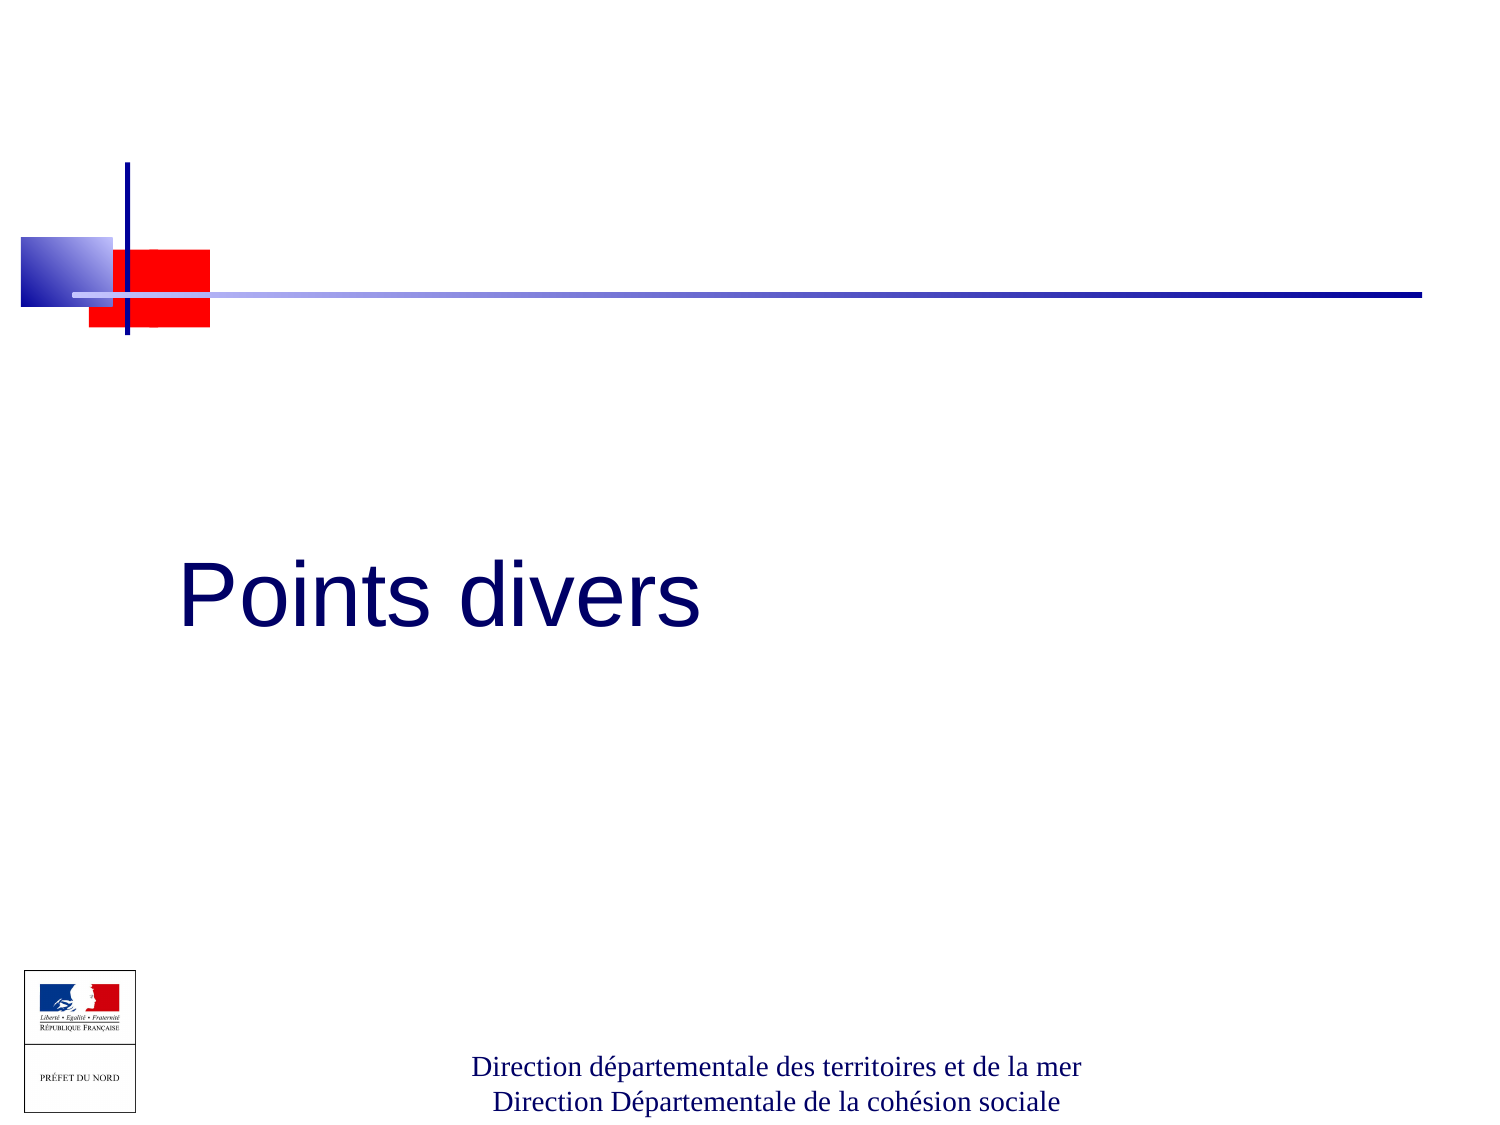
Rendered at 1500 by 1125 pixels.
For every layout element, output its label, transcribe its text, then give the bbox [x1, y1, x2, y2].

title Points divers [163, 472, 1441, 708]
picture [24, 970, 136, 1113]
